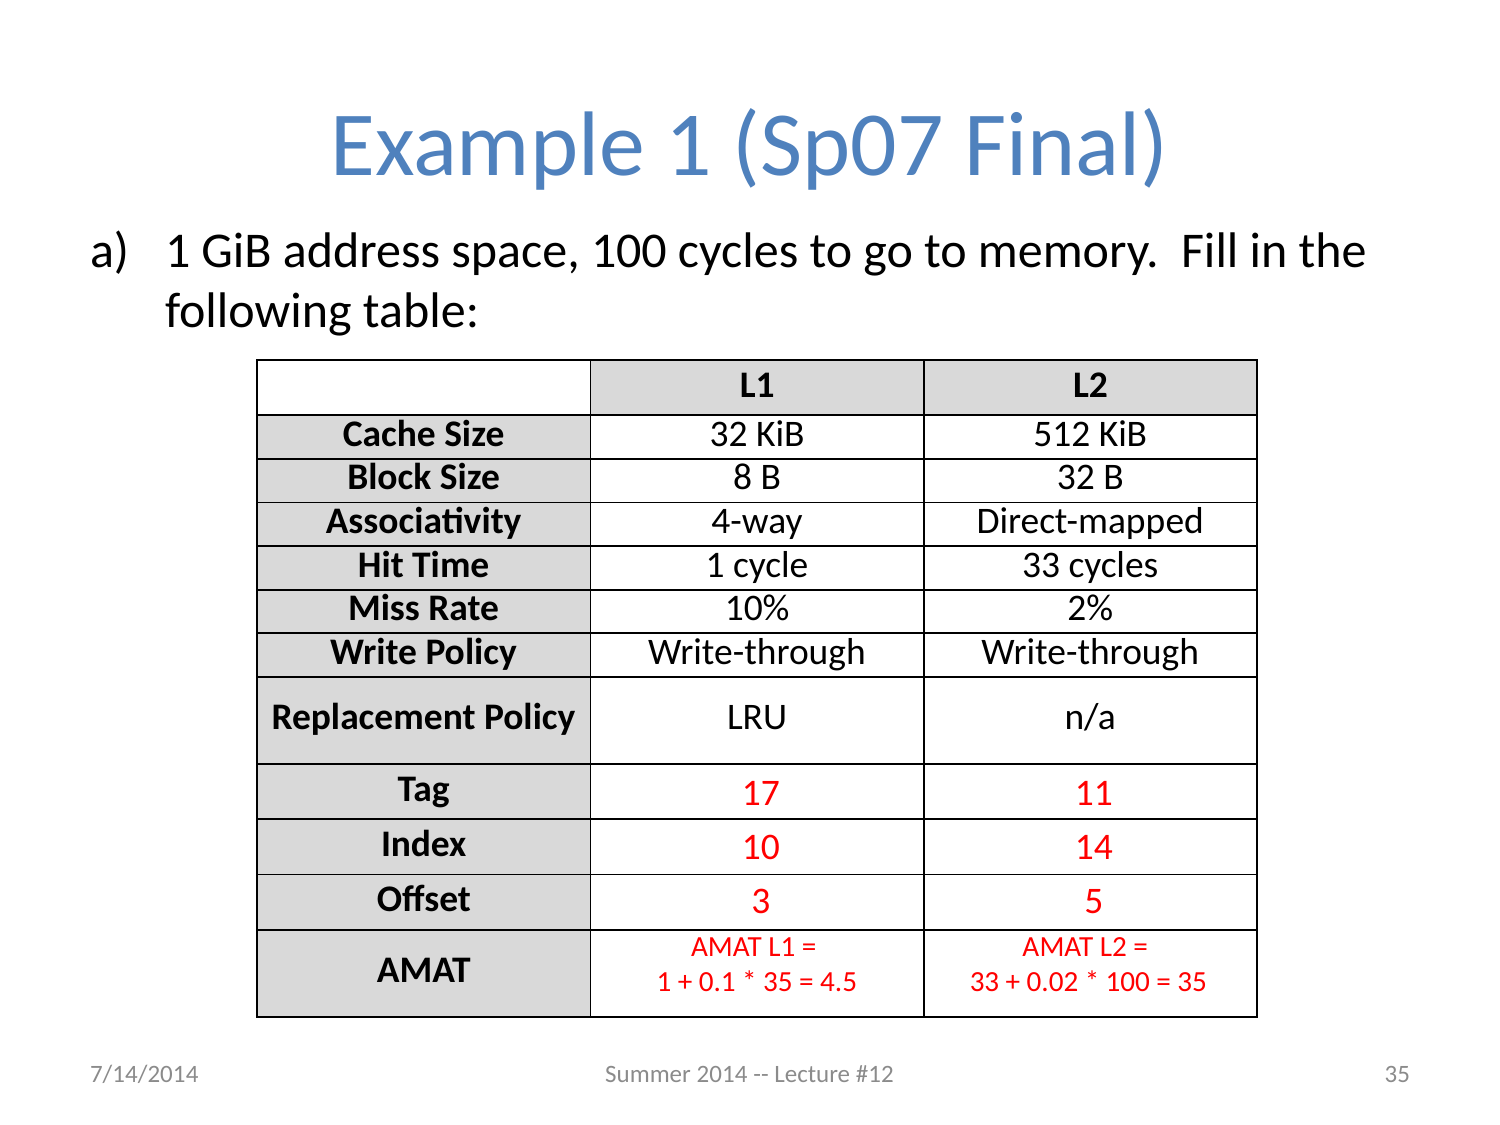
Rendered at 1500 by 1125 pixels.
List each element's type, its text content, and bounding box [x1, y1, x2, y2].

table_cell 33 cycles [925, 547, 1256, 589]
table_cell 10% [591, 591, 923, 632]
table_cell AMAT [258, 931, 590, 1016]
table_cell Direct-mapped [925, 503, 1256, 545]
table_header [258, 361, 590, 414]
table_cell Replacement Policy [258, 678, 590, 763]
table_cell [925, 765, 1256, 773]
table_cell Block Size [258, 460, 590, 502]
table_cell Miss Rate [258, 591, 590, 632]
text_box AMAT L2 = 33 + 0.02 * 100 = 35 [969, 926, 1208, 997]
table_cell 14 [927, 818, 1260, 882]
table_cell Offset [258, 875, 590, 929]
table_cell Write-through [591, 634, 923, 676]
table_cell Index [258, 820, 590, 874]
footer Summer 2014 -- Lecture #12 [512, 1042, 988, 1103]
table_cell 5 [927, 882, 1260, 927]
table_cell n/a [925, 678, 1256, 763]
text_box AMAT L1 = 1 + 0.1 * 35 = 4.5 [656, 926, 858, 997]
slide_number 7/14/2014 [75, 1042, 425, 1103]
table_cell Associativity [258, 503, 590, 545]
table_cell 3 [594, 882, 927, 927]
table_cell LRU [591, 678, 923, 763]
table_cell [591, 875, 656, 929]
table_cell Write Policy [258, 634, 590, 676]
table_cell [591, 765, 923, 818]
table_cell 8 B [591, 460, 923, 502]
table_cell 512 KiB [925, 416, 1256, 458]
slide_number <number> [1074, 1042, 1425, 1103]
table_cell 1 cycle [591, 547, 923, 589]
table_cell [925, 931, 1256, 1016]
title Example 1 (Sp07 Final) [75, 45, 1425, 210]
table_cell 2% [925, 591, 1256, 632]
table_cell 10 [594, 818, 927, 882]
table_cell 32 B [925, 460, 1256, 502]
table_cell [591, 931, 923, 1016]
table_header 11 [927, 773, 1260, 818]
table_cell 4-way [591, 503, 923, 545]
table_header L2 [925, 361, 1256, 414]
table_cell Tag [258, 765, 590, 818]
table_header 17 [594, 773, 927, 818]
list 1 GiB address space, 100 cycles to go to memory. Fill in the following table: [75, 210, 1425, 1065]
table_cell Cache Size [258, 416, 590, 458]
table_header L1 [591, 361, 923, 414]
table_cell Write-through [925, 634, 1256, 676]
table_cell Hit Time [258, 547, 590, 589]
table_cell 32 KiB [591, 416, 923, 458]
